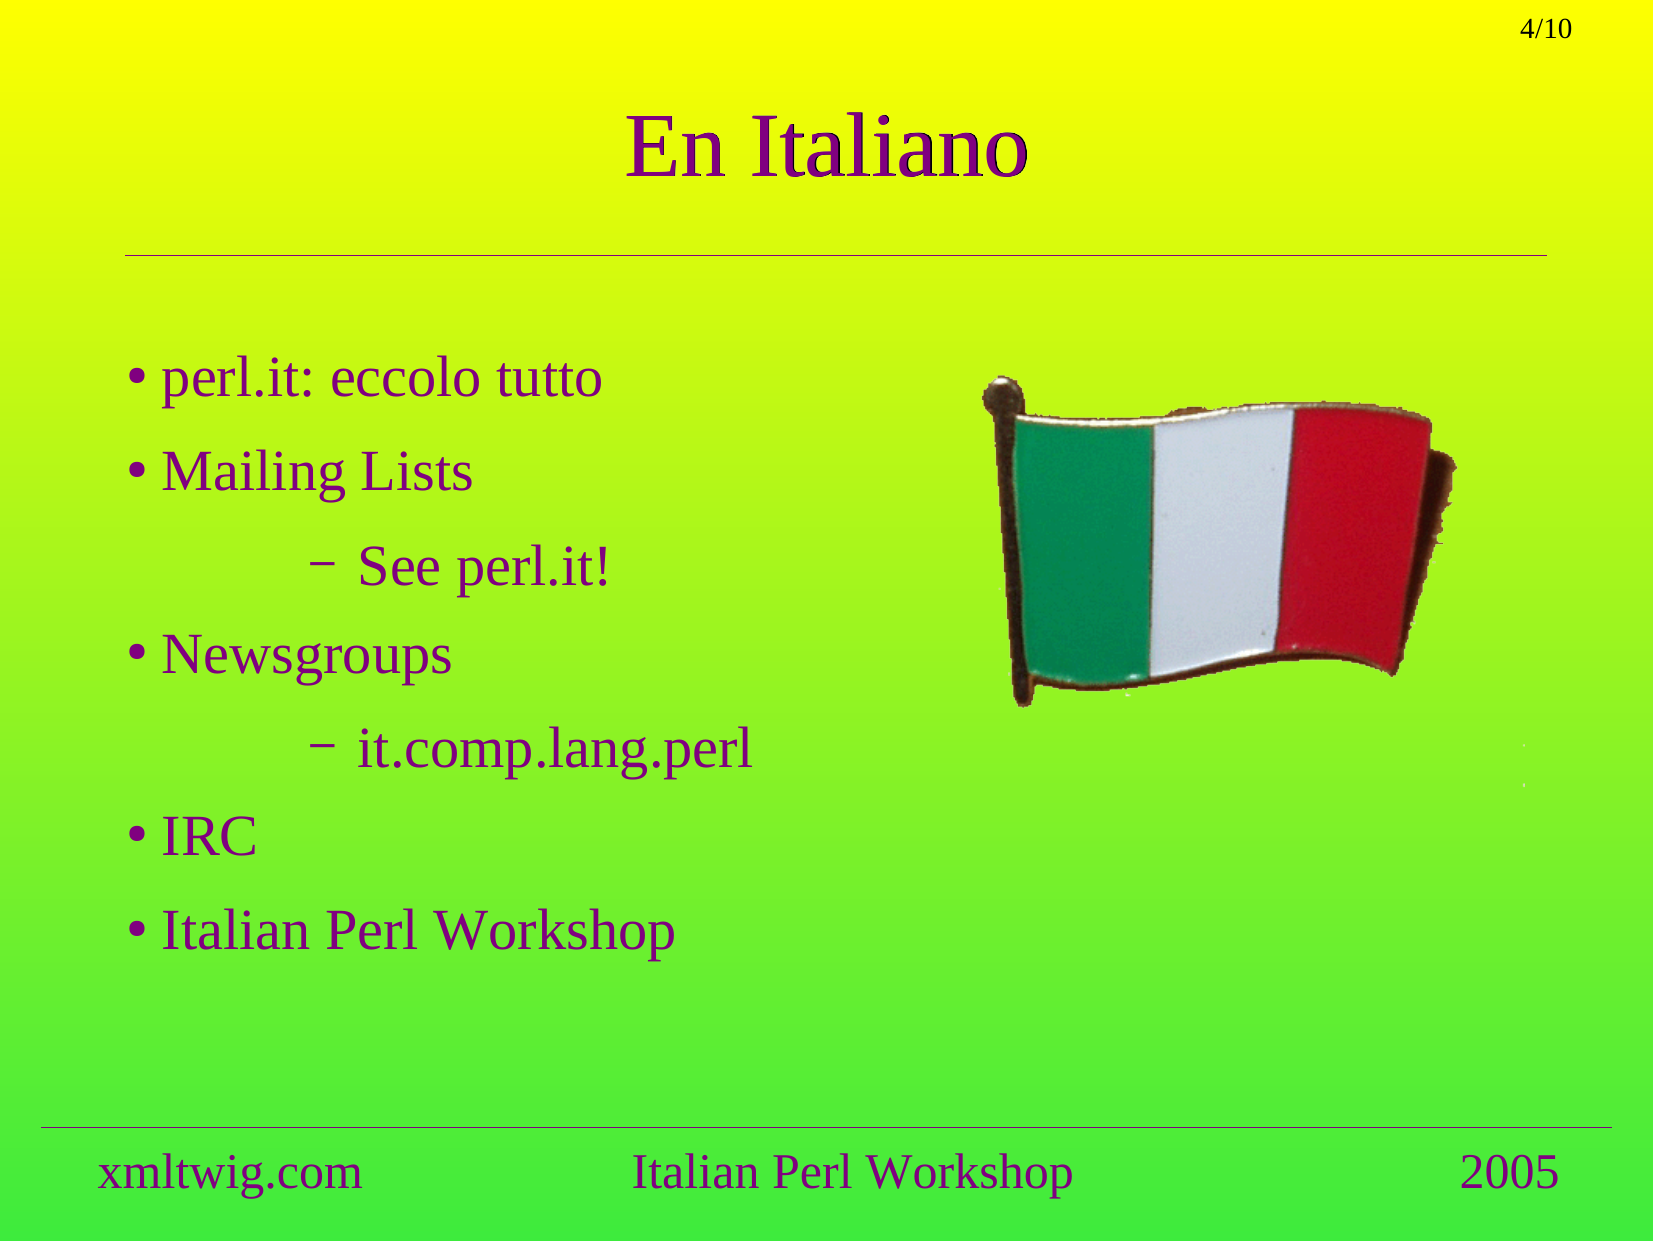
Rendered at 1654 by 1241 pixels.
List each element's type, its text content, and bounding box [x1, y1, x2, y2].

picture [899, 219, 1525, 845]
title En Italiano [121, 66, 1533, 225]
list perl.it: eccolo tutto Mailing Lists See perl.it! Newsgroups it.comp.lang.perl IRC Italian Perl Workshop [121, 344, 1533, 1081]
